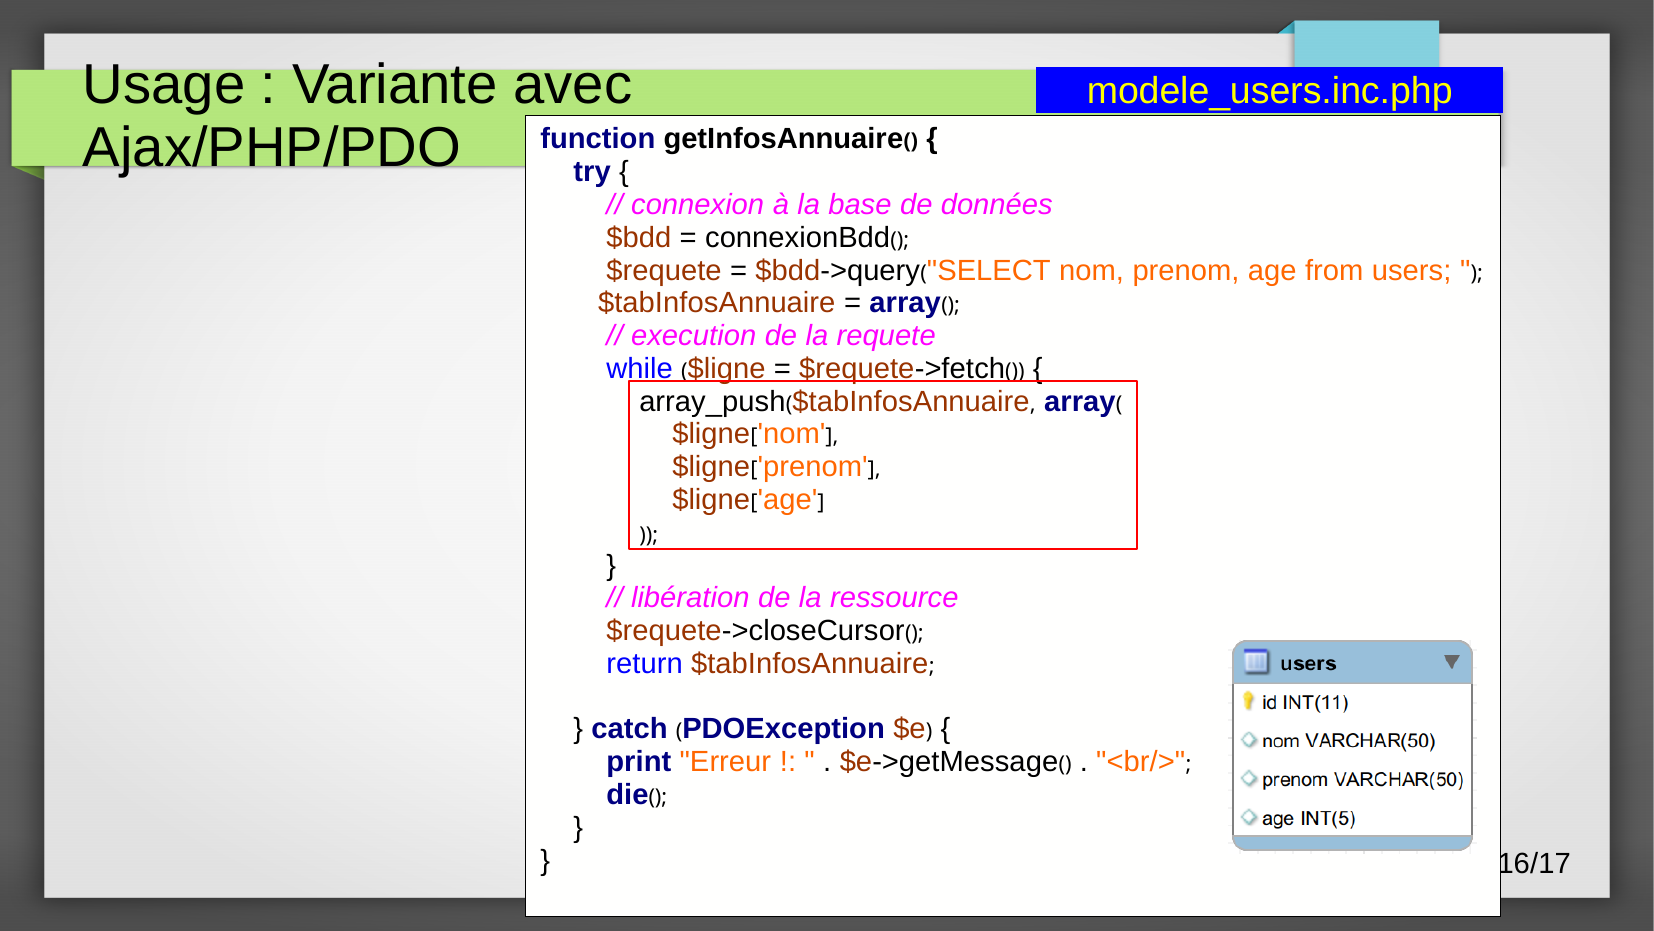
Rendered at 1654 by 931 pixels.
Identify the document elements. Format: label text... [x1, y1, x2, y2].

text_box modele_users.inc.php [1036, 67, 1503, 113]
picture [0, 0, 1654, 931]
title Usage : Variante avec Ajax/PHP/PDO [82, 52, 1264, 179]
text_box function getInfosAnnuaire() { try { // connexion à la base de données $bdd = connexionBdd(); $requete = $bdd->query("SELECT nom, prenom, age from users; "); $tabInfosAnnuaire = array(); // execution de la requete while ($ligne = $requete->fetch()) { array_push($tabInfosAnnuaire, array( $ligne['nom'], $ligne['prenom'], $ligne['age'] )); } // libération de la ressource $requete->closeCursor(); return $tabInfosAnnuaire; } catch (PDOException $e) { print "Erreur !: " . $e->getMessage() . "<br/>"; die(); } } [525, 115, 1501, 917]
